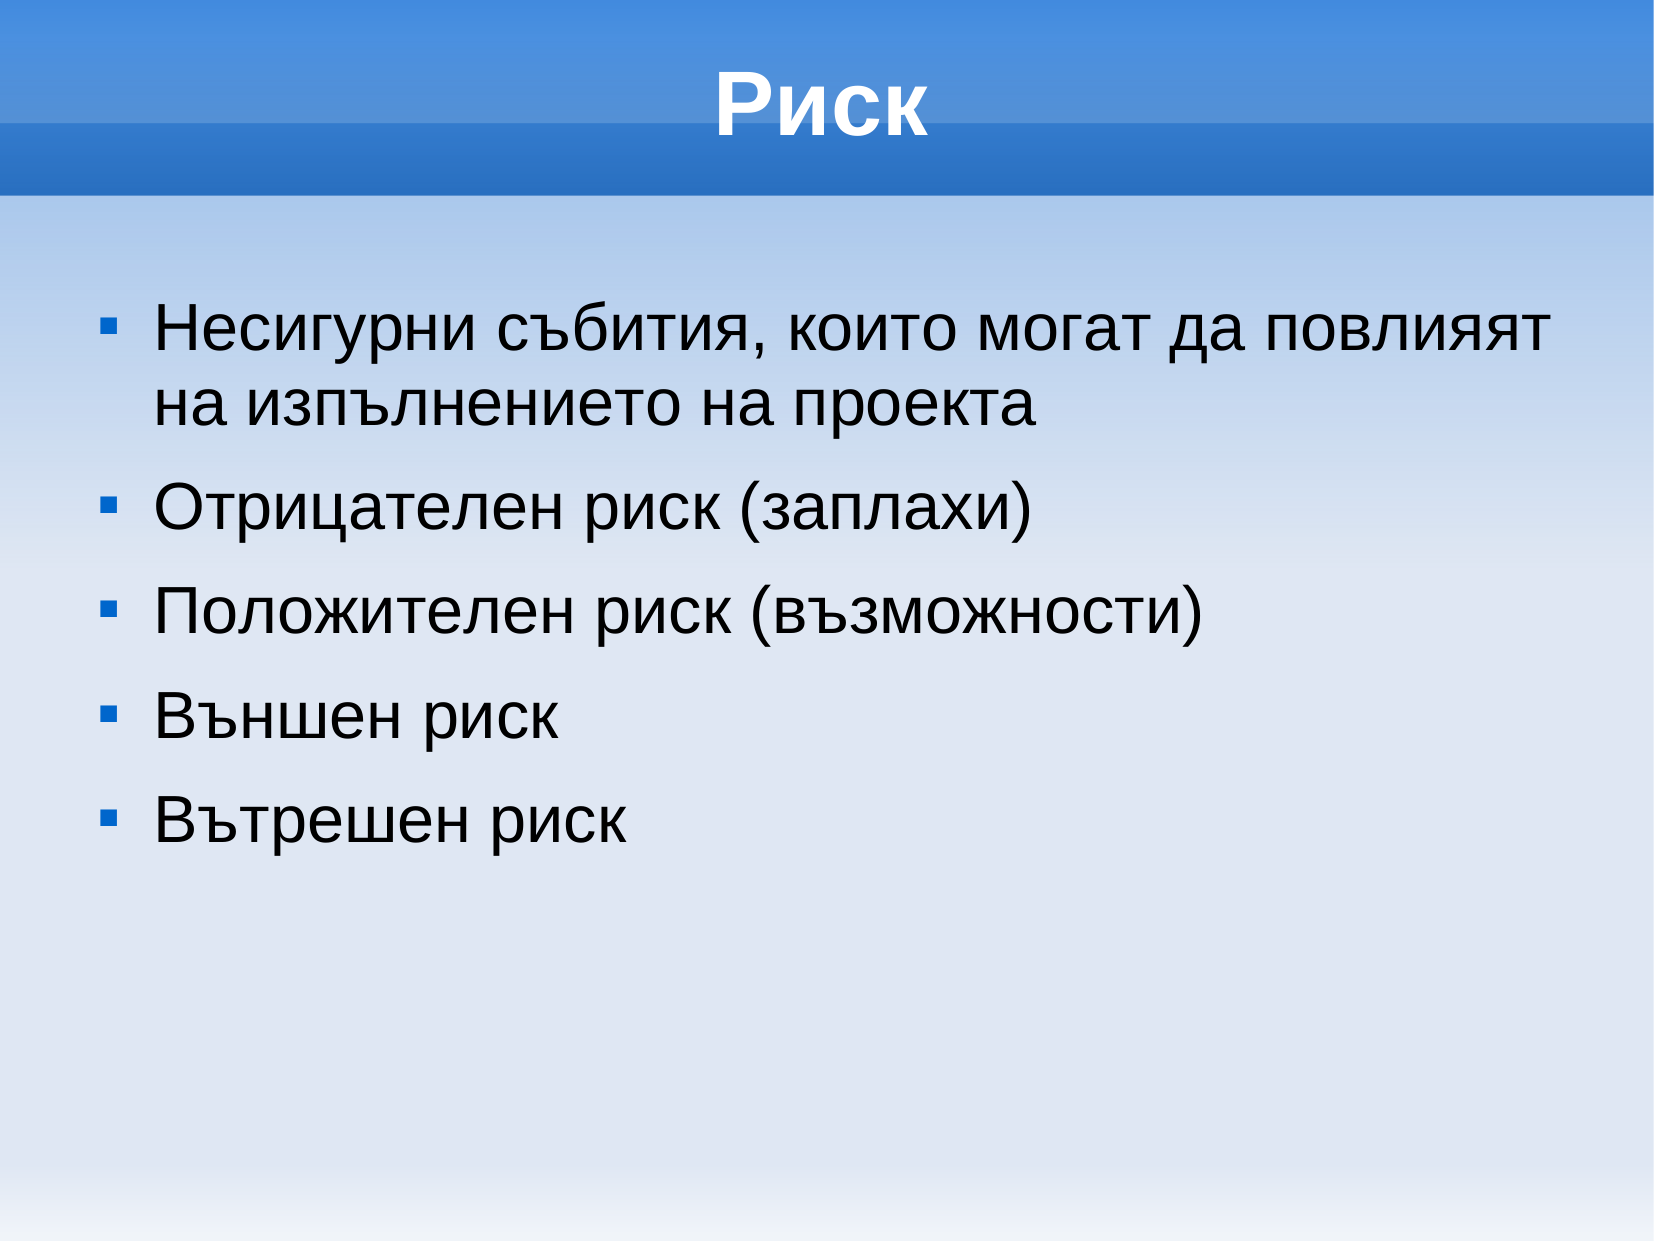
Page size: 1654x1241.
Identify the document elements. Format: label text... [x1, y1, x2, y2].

title Риск [76, 0, 1565, 208]
list Несигурни събития, които могат да повлияят на изпълнението на проекта Отрицателен риск (заплахи) Положителен риск (възможности) Външен риск Вътрешен риск [82, 290, 1571, 1109]
picture [0, 0, 1654, 1241]
